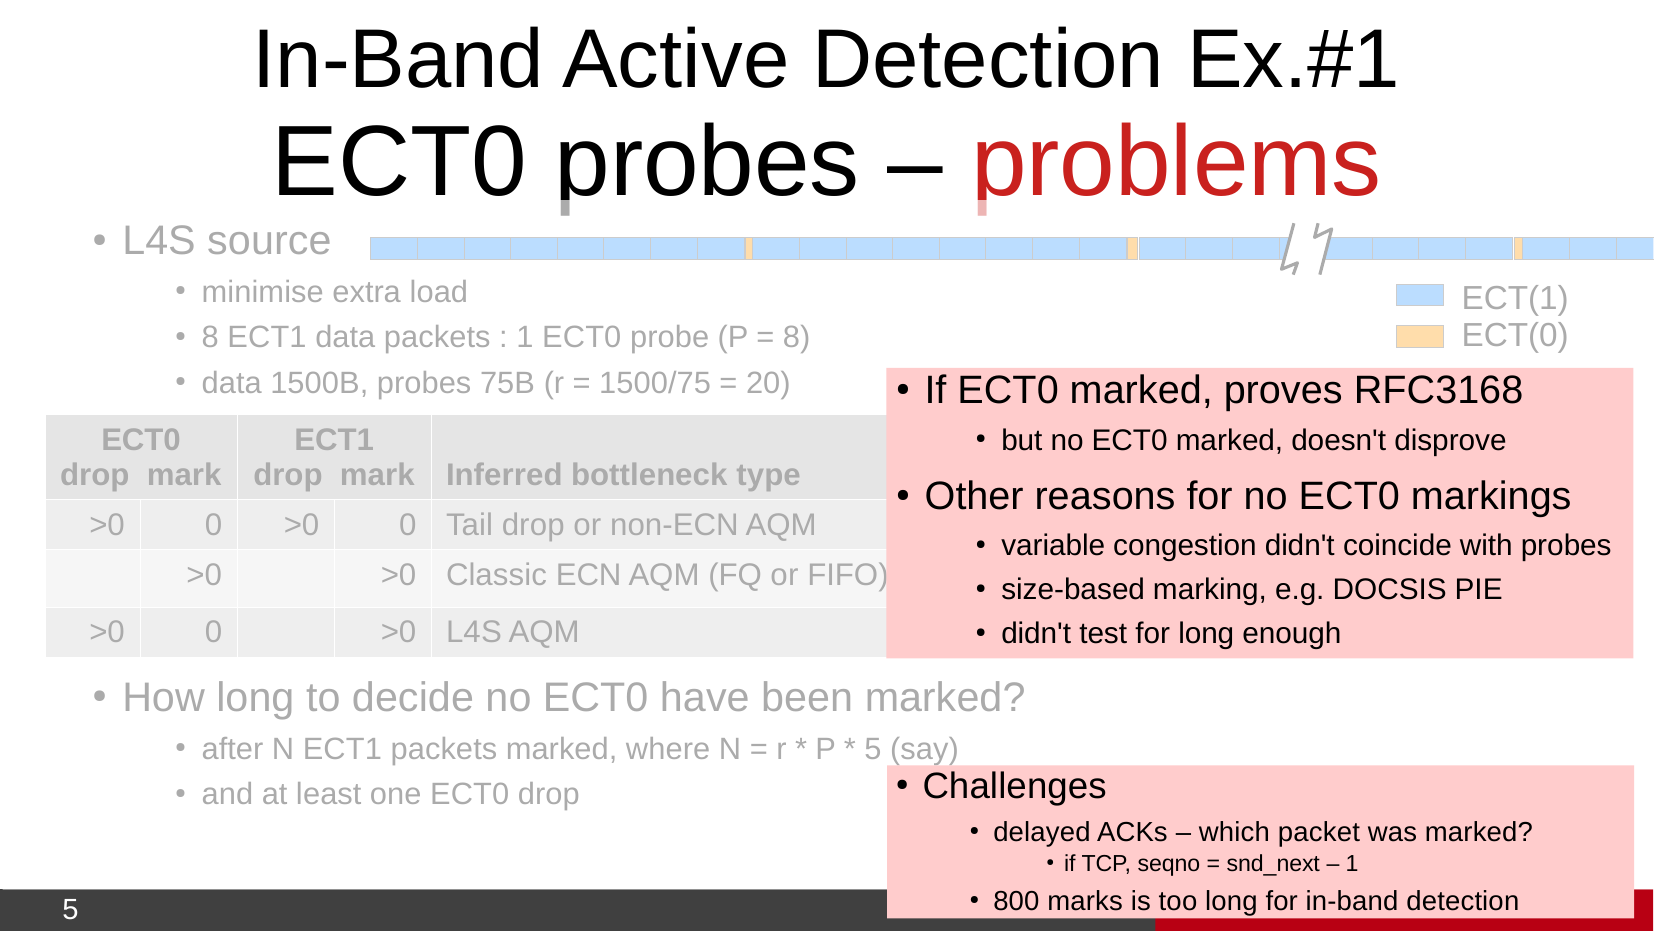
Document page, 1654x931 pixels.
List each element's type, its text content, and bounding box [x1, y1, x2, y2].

list If ECT0 marked, proves RFC3168 but no ECT0 marked, doesn't disprove Other reasons for no ECT0 markings variable congestion didn't coincide with probes size-based marking, e.g. DOCSIS PIE didn't test for long enough [886, 367, 1634, 659]
title In-Band Active Detection Ex.#1 ECT0 probes – problems [82, 12, 1571, 200]
list Challenges delayed ACKs – which packet was marked? if TCP, seqno = snd_next – 1 800 marks is too long for in-band detection [887, 765, 1635, 919]
text_box [2, 200, 1654, 890]
